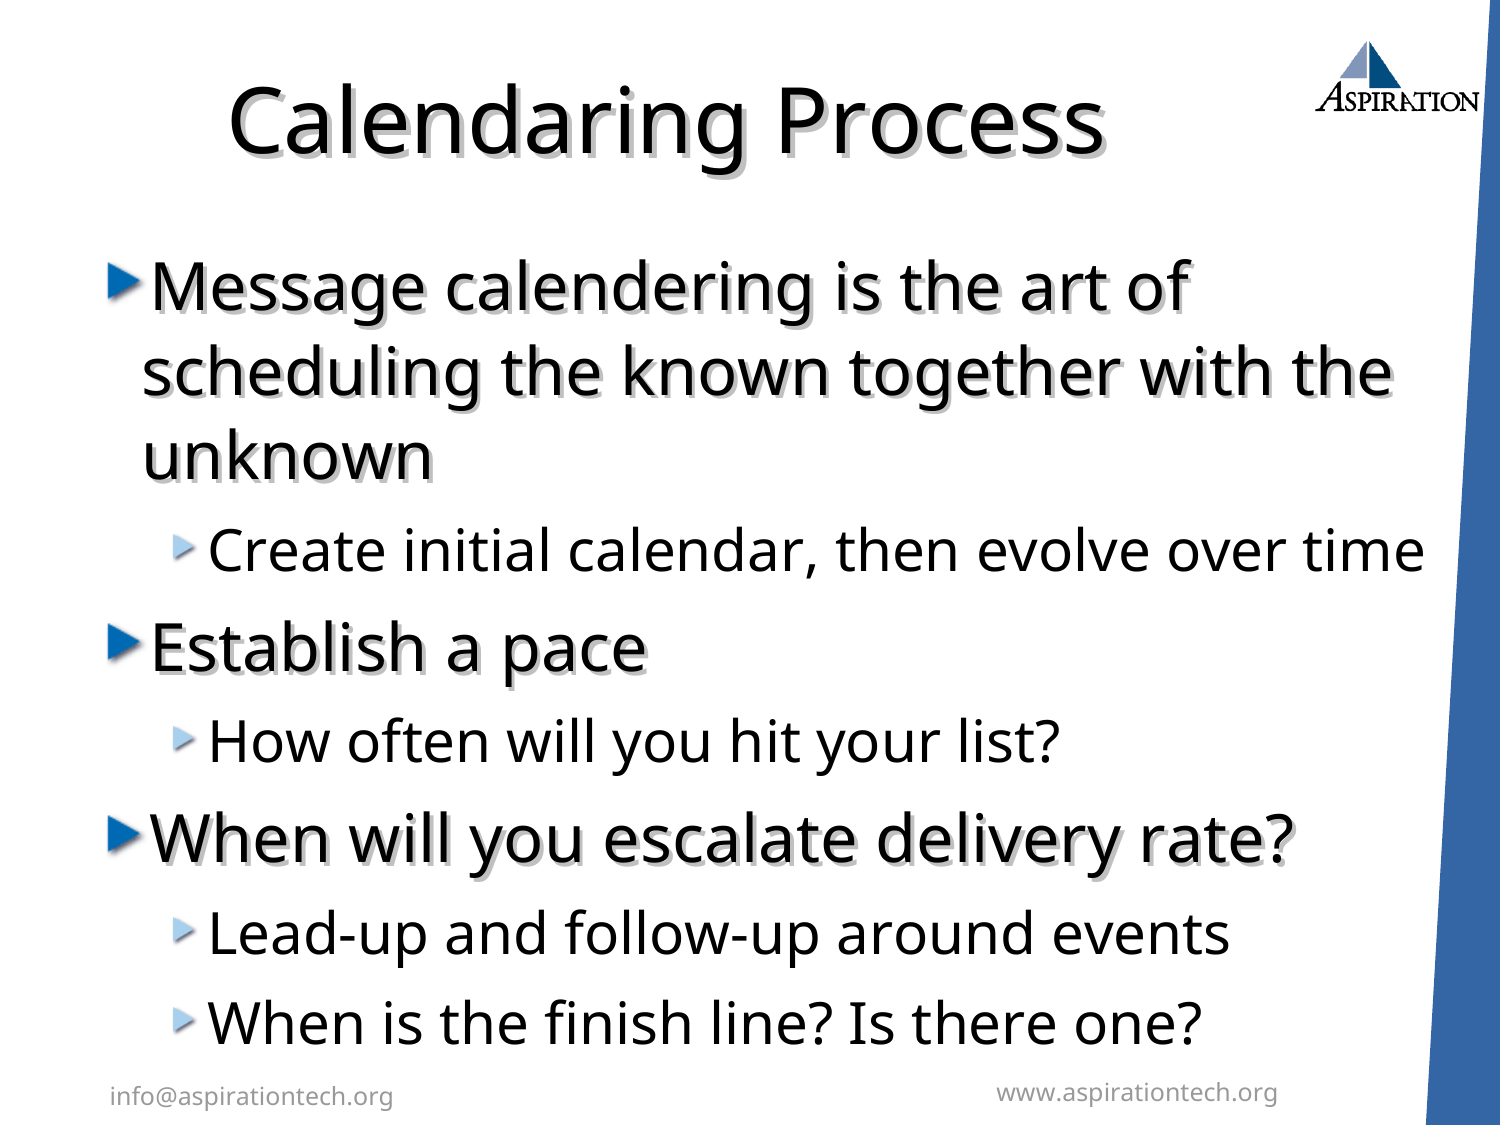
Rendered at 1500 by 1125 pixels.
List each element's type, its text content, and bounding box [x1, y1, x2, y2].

picture [1315, 41, 1480, 120]
list Message calendering is the art of scheduling the known together with the unknown Create initial calendar, then evolve over time Establish a pace How often will you hit your list? When will you escalate delivery rate? Lead-up and follow-up around events When is the finish line? Is there one? [49, 238, 1447, 1057]
title Calendaring Process [49, 19, 1284, 206]
